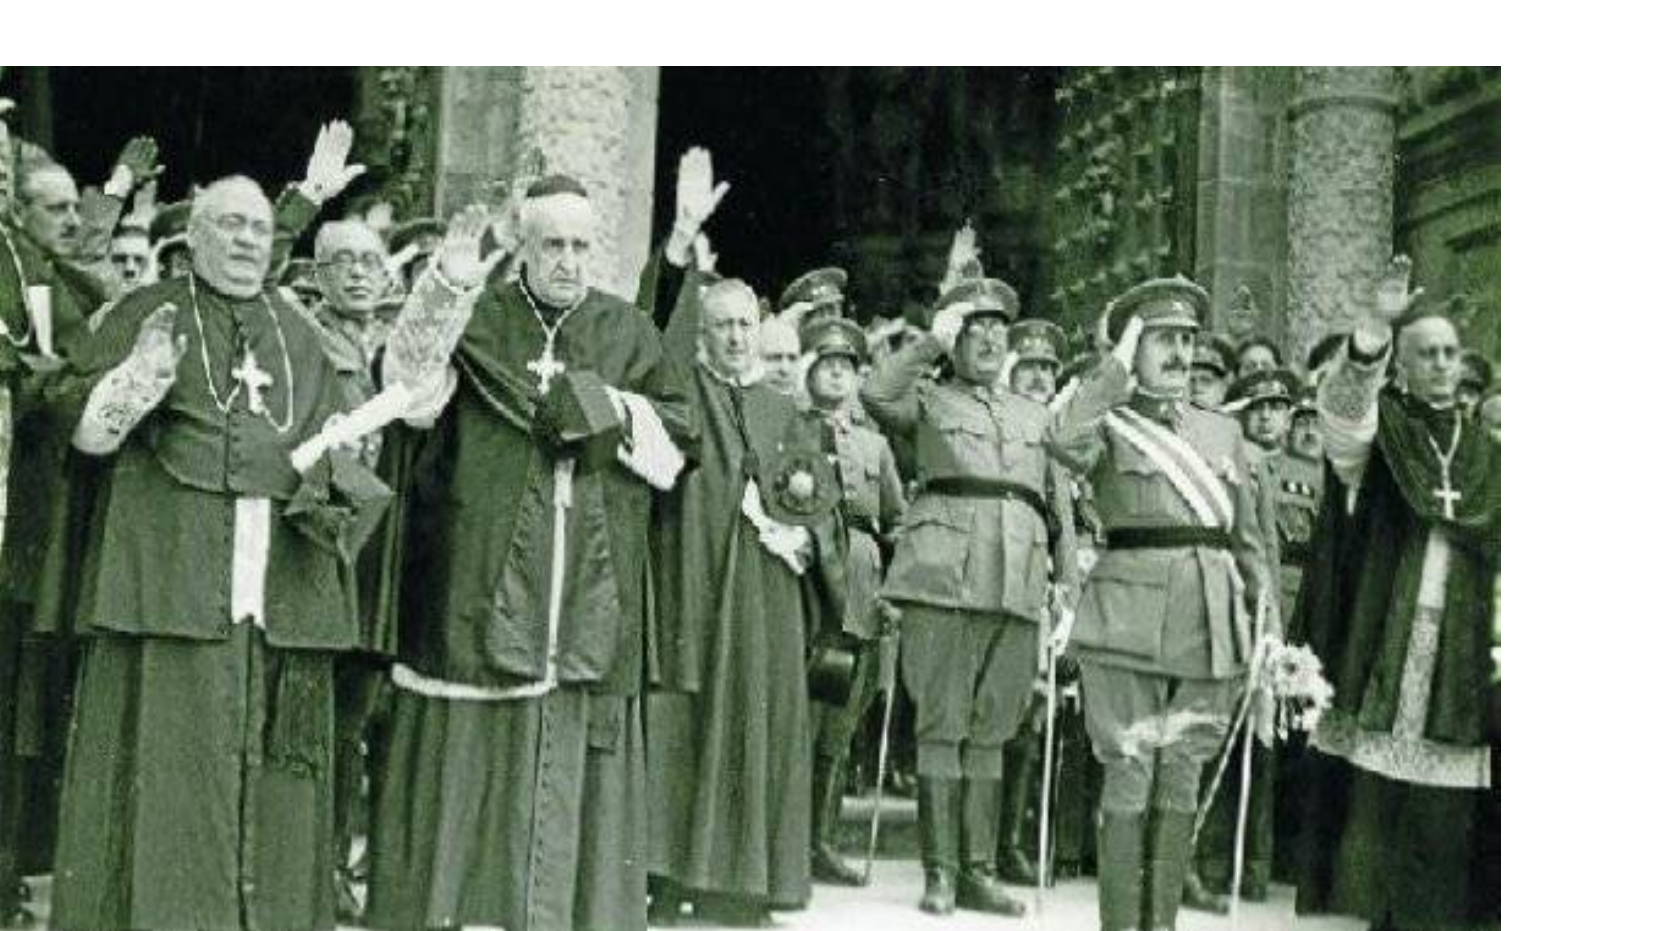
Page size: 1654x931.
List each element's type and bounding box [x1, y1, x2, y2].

picture [0, 66, 1501, 931]
